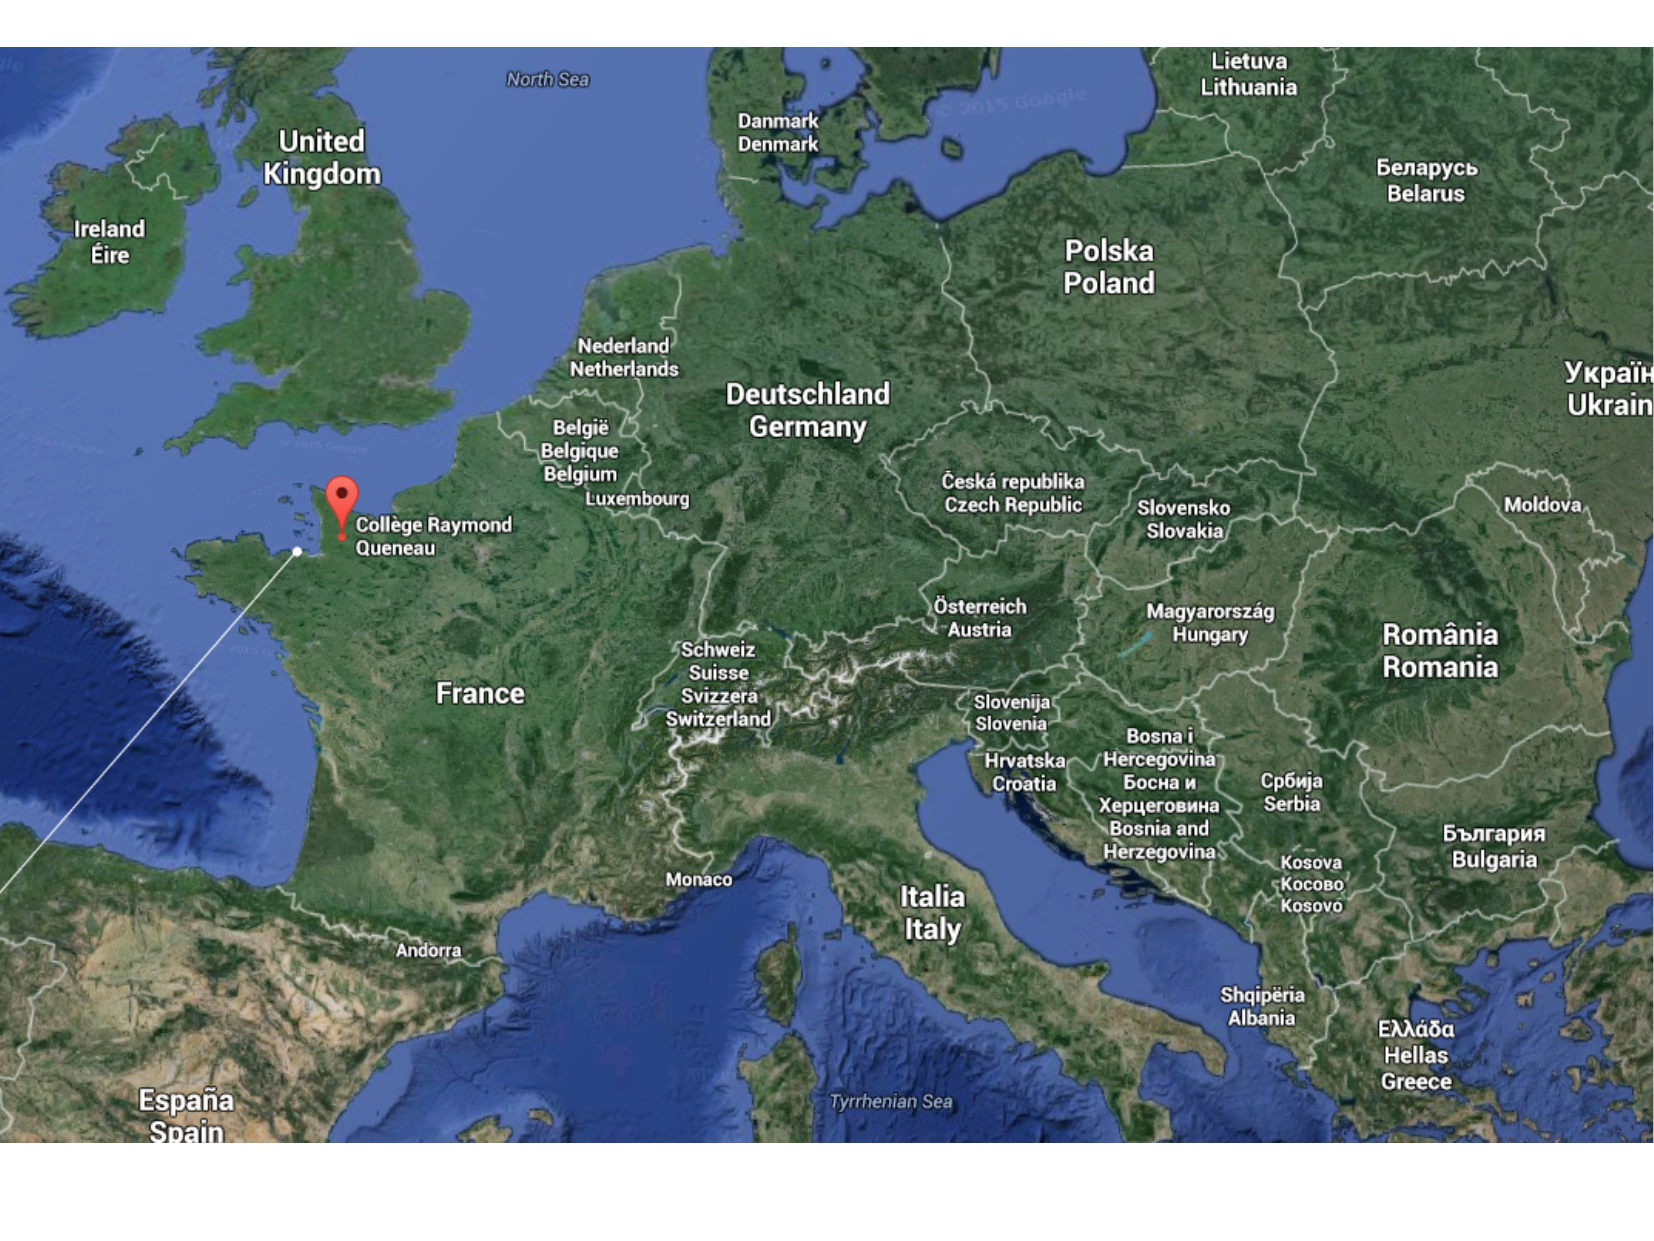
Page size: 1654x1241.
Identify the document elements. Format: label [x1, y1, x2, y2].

picture [0, 47, 1654, 1143]
